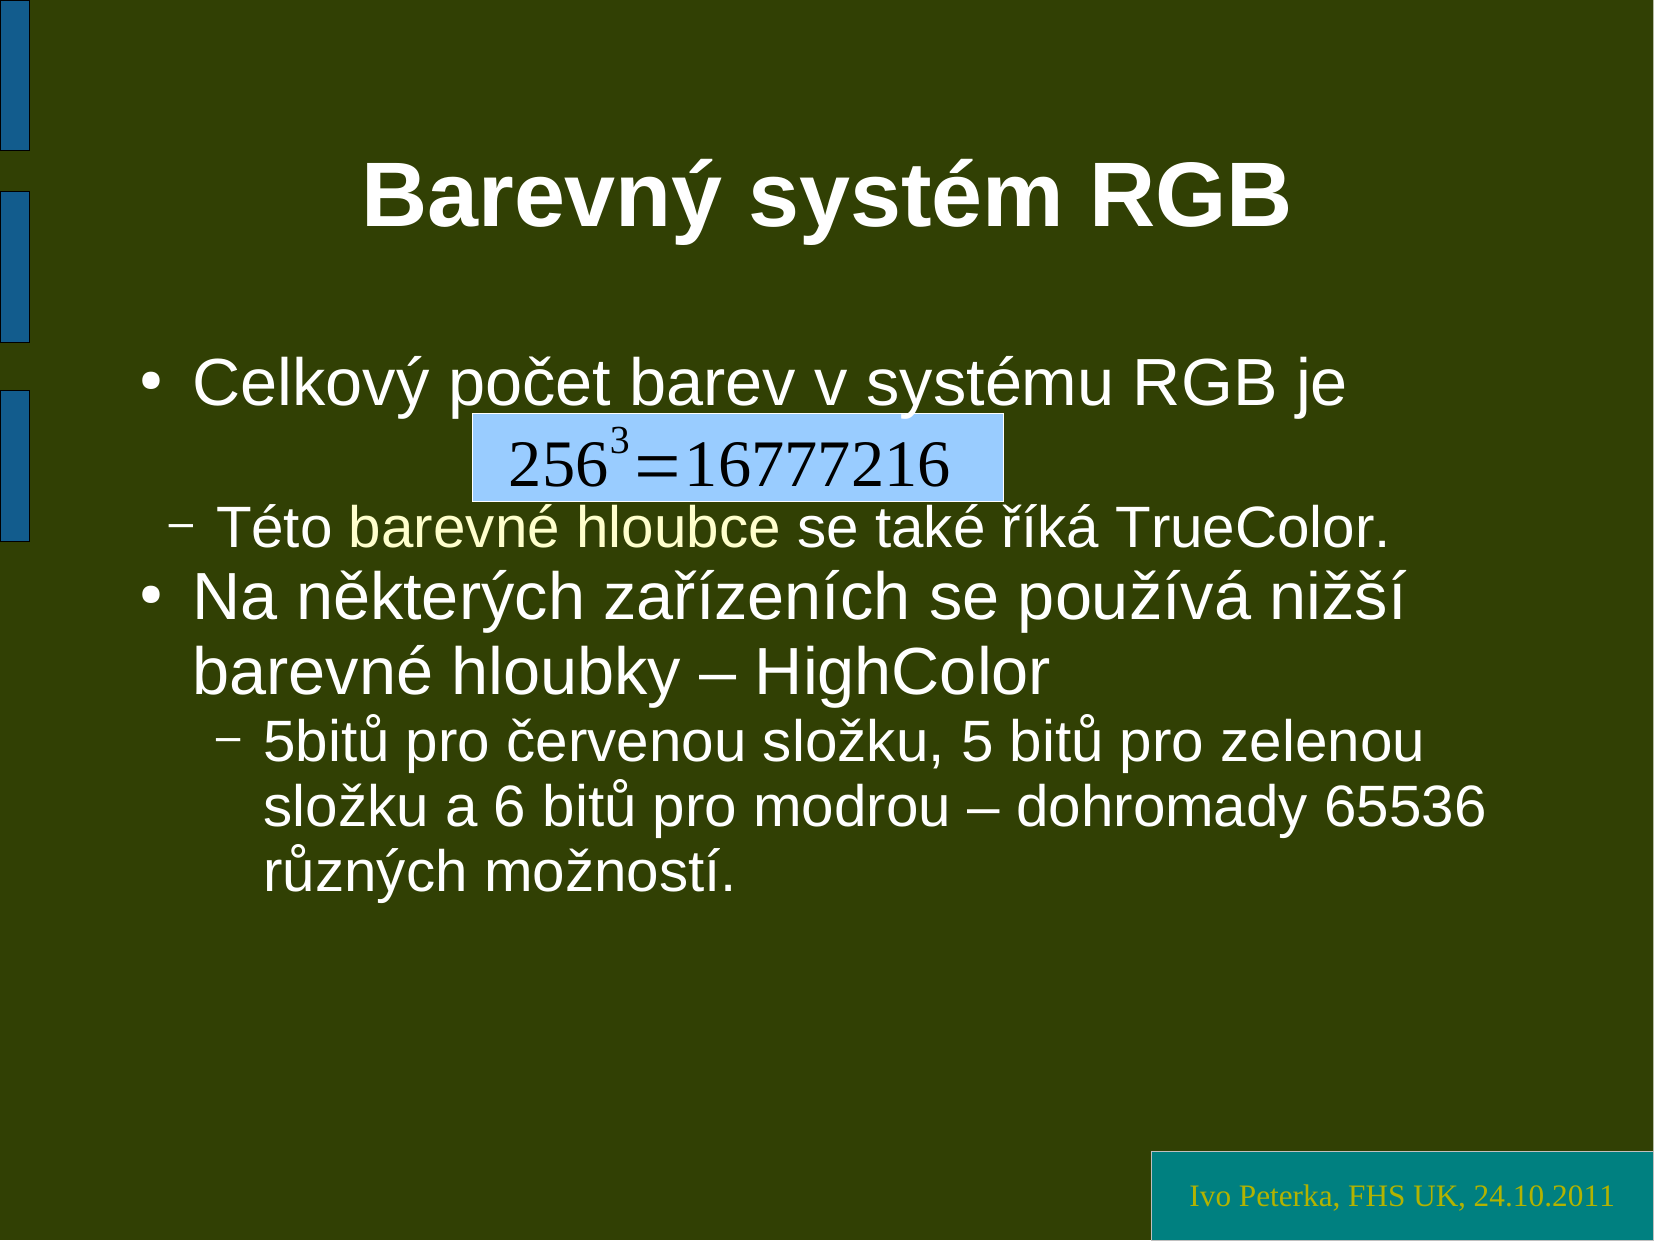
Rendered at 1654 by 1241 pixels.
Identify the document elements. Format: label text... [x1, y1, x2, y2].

chart [501, 418, 959, 502]
list Celkový počet barev v systému RGB je Této barevné hloubce se také říká TrueColor. Na některých zařízeních se používá nižší barevné hloubky – HighColor 5bitů pro červenou složku, 5 bitů pro zelenou složku a 6 bitů pro modrou – dohromady 65536 různých možností. [121, 344, 1534, 1112]
title Barevný systém RGB [121, 98, 1534, 291]
